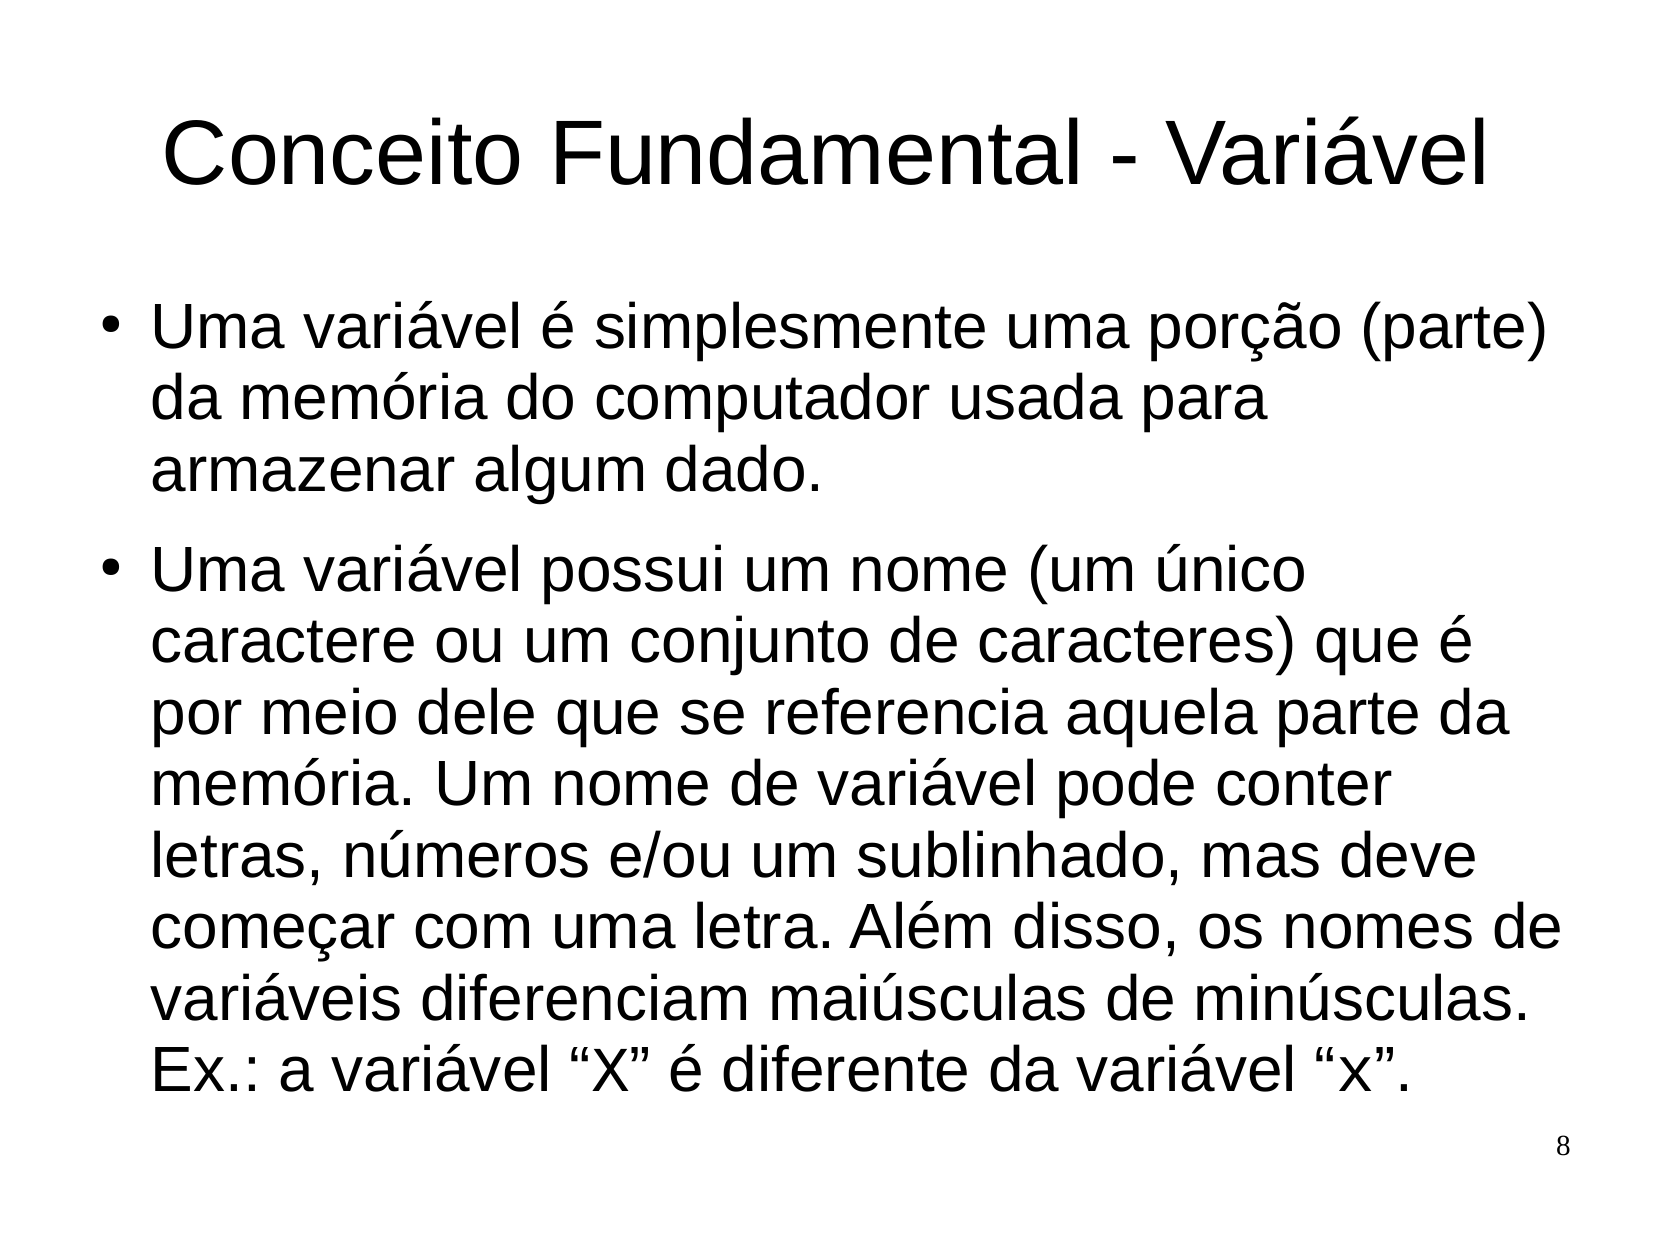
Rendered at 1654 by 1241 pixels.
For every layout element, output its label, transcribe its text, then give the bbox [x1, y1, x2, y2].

title Conceito Fundamental - Variável [82, 49, 1571, 257]
list Uma variável é simplesmente uma porção (parte) da memória do computador usada para armazenar algum dado. Uma variável possui um nome (um único caractere ou um conjunto de caracteres) que é por meio dele que se referencia aquela parte da memória. Um nome de variável pode conter letras, números e/ou um sublinhado, mas deve começar com uma letra. Além disso, os nomes de variáveis diferenciam maiúsculas de minúsculas. Ex.: a variável “X” é diferente da variável “x”. [82, 290, 1571, 1123]
